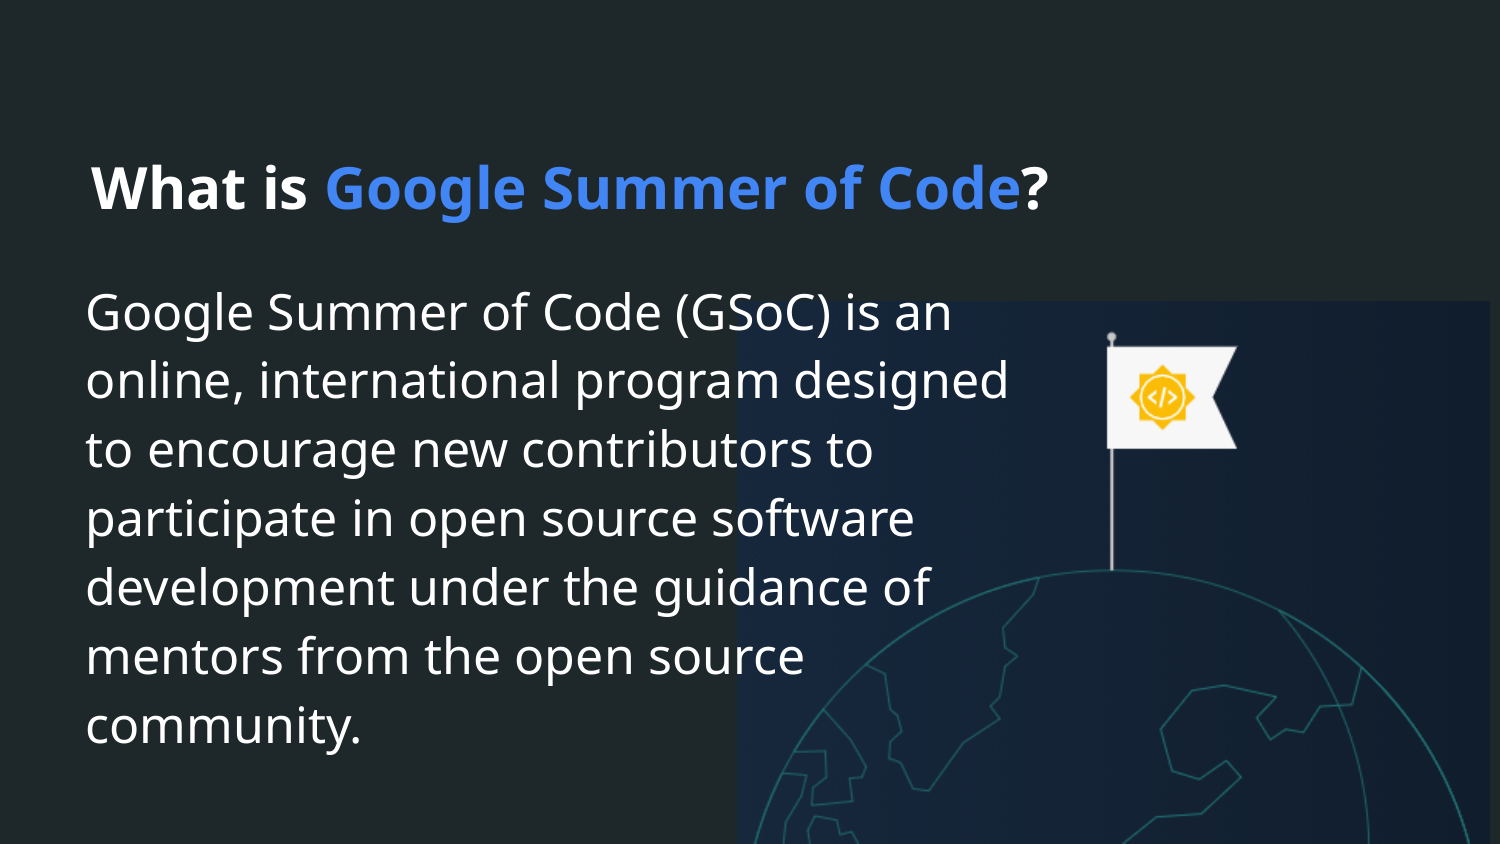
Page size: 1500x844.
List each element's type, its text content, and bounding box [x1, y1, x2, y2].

text_box Google Summer of Code (GSoC) is an online, international program designed to encourage new contributors to participate in open source software development under the guidance of mentors from the open source community. [70, 255, 1052, 769]
text_box What is Google Summer of Code? [76, 136, 1282, 237]
picture [737, 301, 1490, 844]
